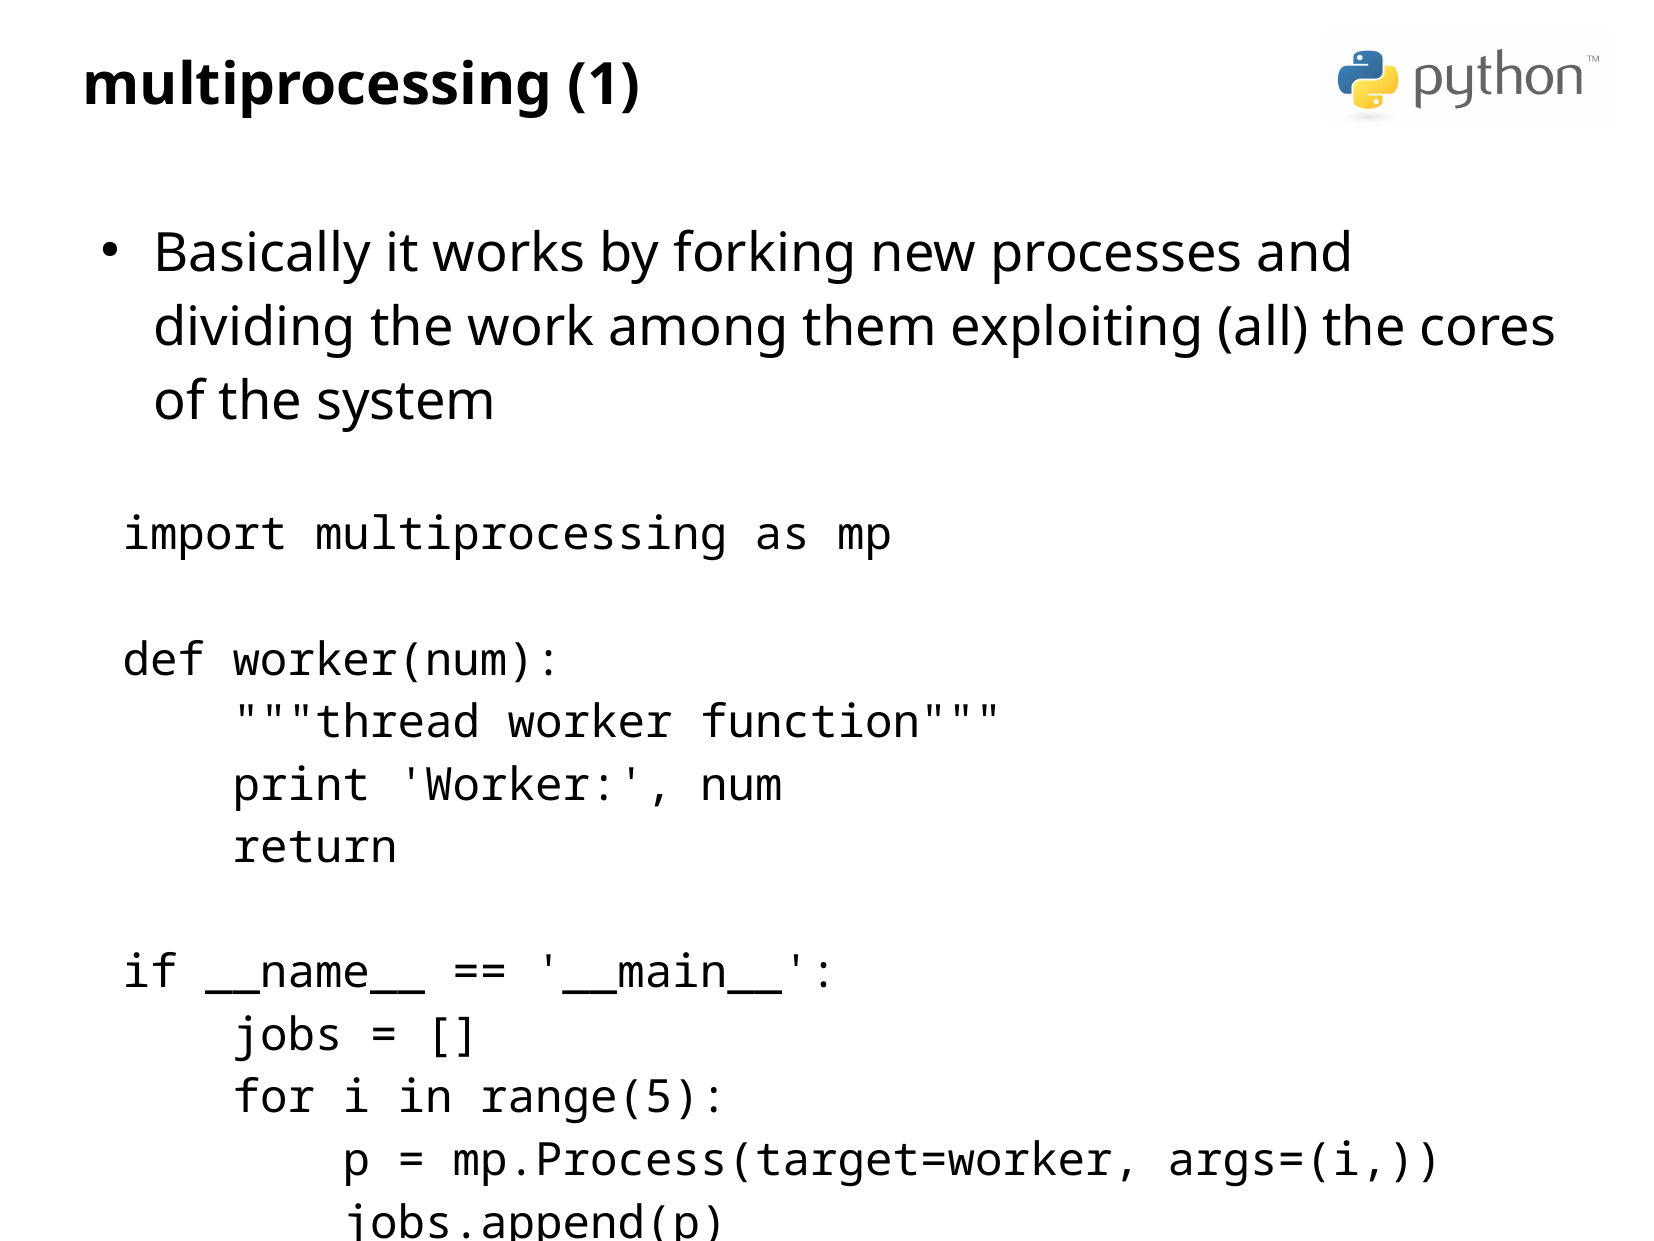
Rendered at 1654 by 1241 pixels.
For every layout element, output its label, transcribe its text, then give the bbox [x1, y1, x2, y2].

picture [1326, 29, 1613, 125]
text_box import multiprocessing as mp def worker(num): """thread worker function""" print 'Worker:', num return if __name__ == '__main__': jobs = [] for i in range(5): p = mp.Process(target=worker, args=(i,)) jobs.append(p) p.start() [107, 493, 1501, 1226]
title multiprocessing (1) [82, 0, 1571, 179]
list Basically it works by forking new processes and dividing the work among them exploiting (all) the cores of the system [82, 213, 1571, 463]
